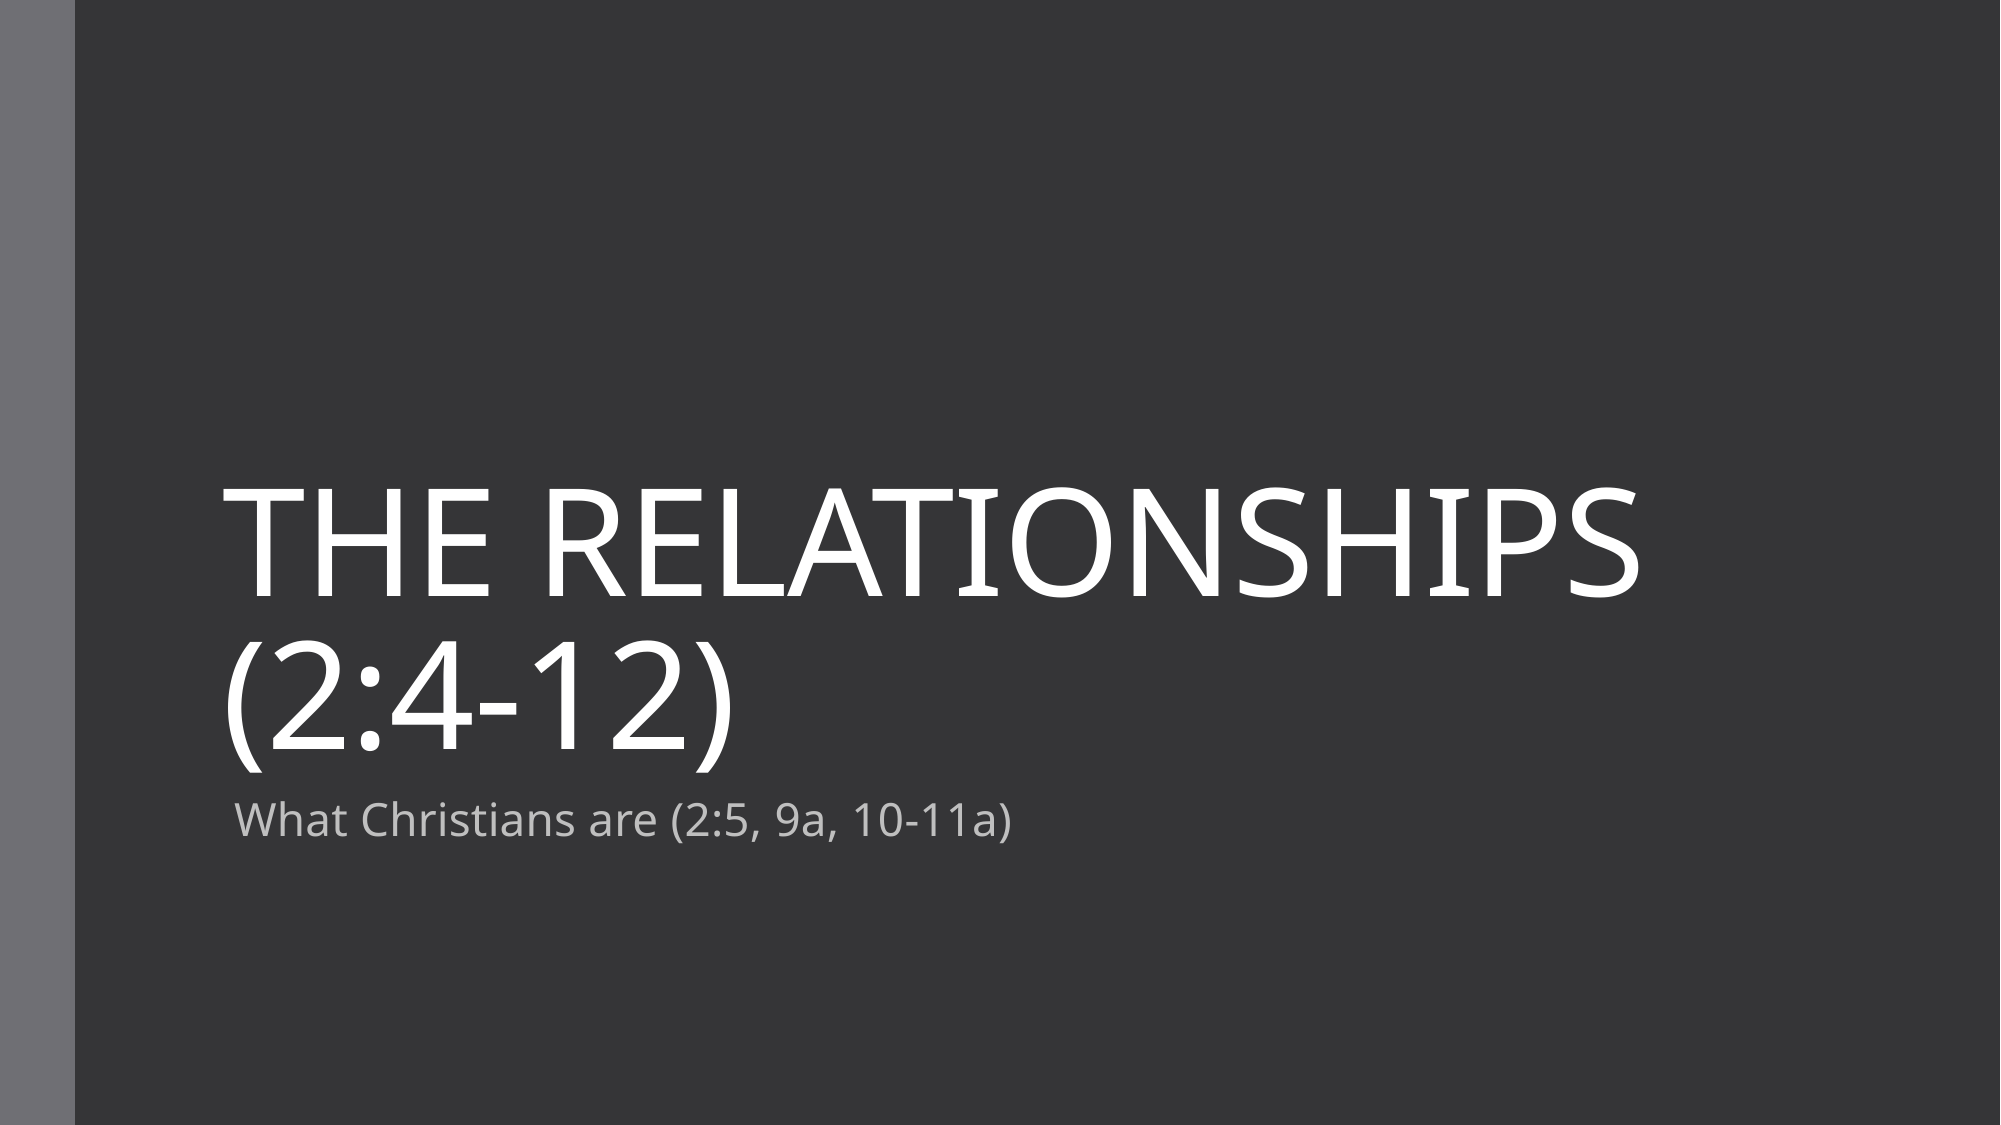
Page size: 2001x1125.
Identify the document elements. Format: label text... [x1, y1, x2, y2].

title THE RELATIONSHIPS (2:4-12) [206, 124, 1752, 787]
subtitle What Christians are (2:5, 9a, 10-11a) [206, 787, 1752, 1066]
